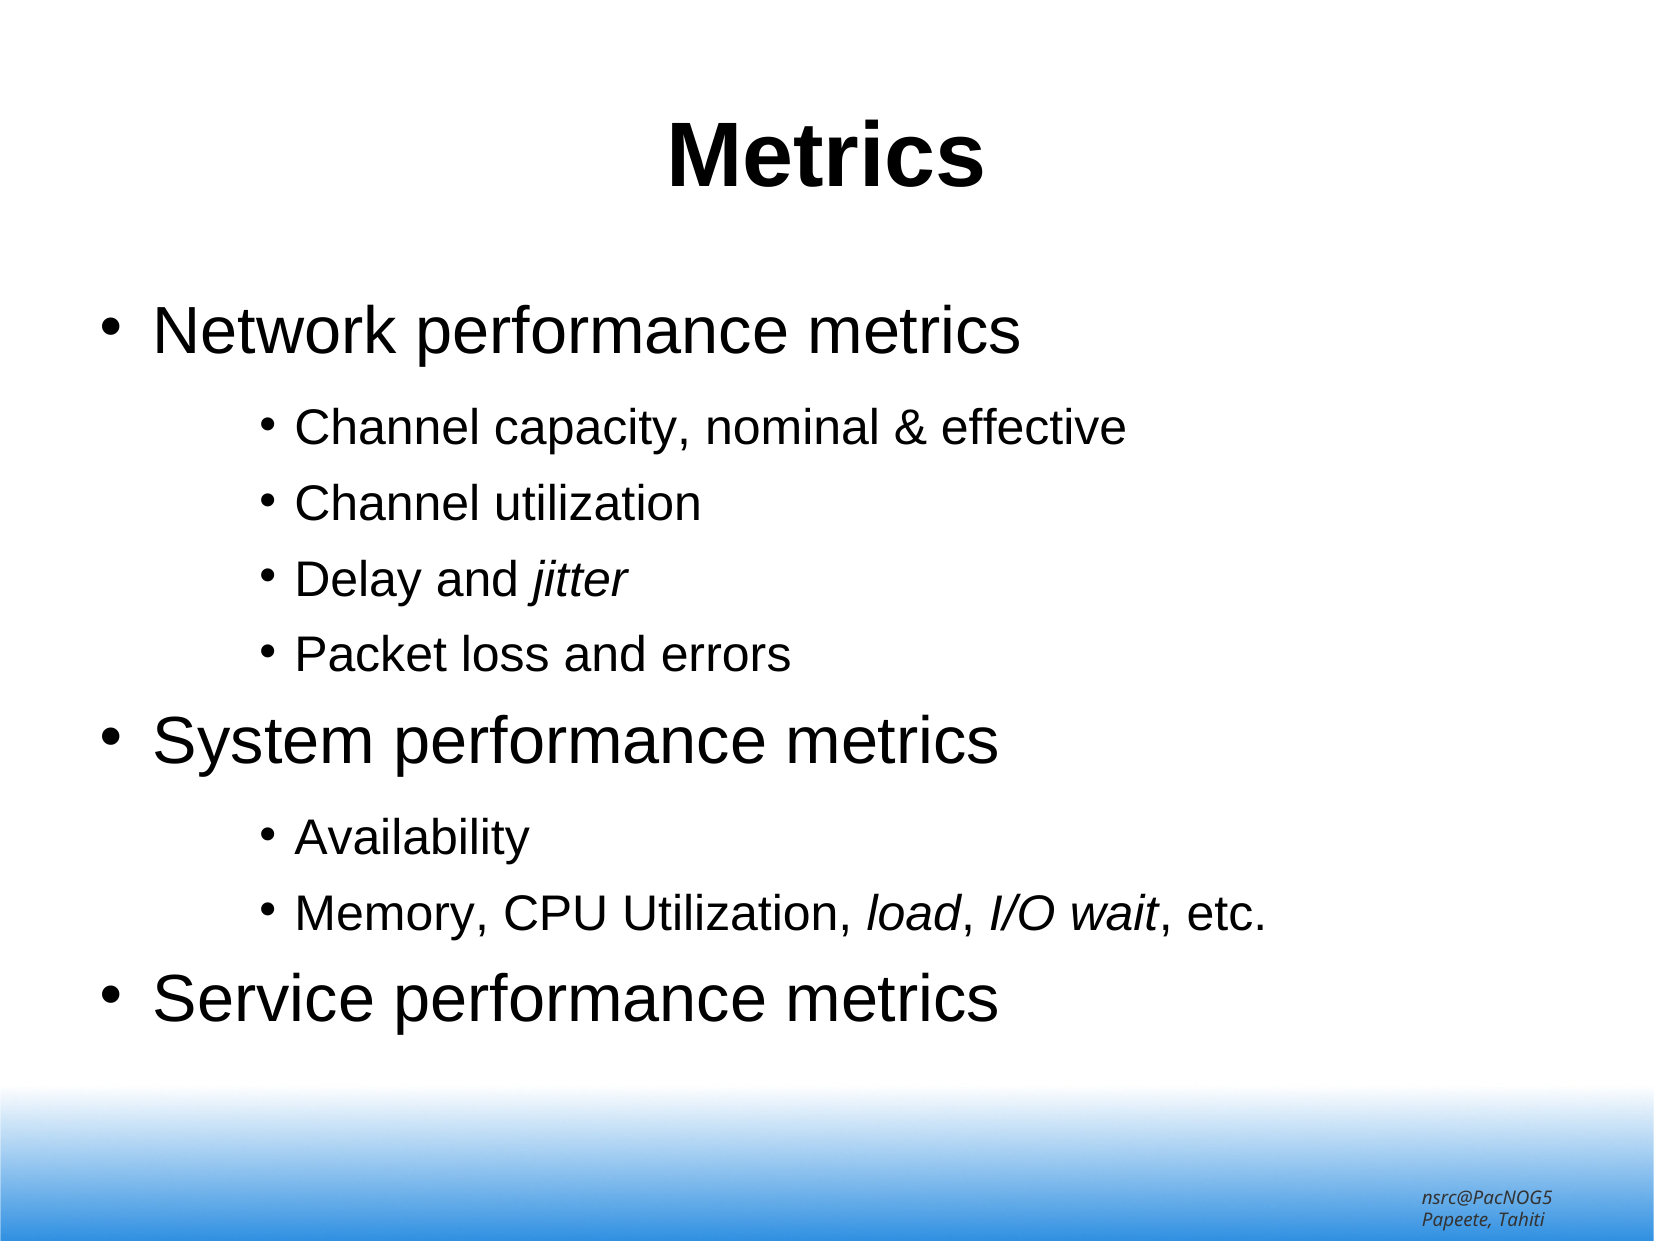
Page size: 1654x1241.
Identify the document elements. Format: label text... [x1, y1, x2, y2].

title Metrics [82, 49, 1571, 257]
list Network performance metrics Channel capacity, nominal & effective Channel utilization Delay and jitter Packet loss and errors System performance metrics Availability Memory, CPU Utilization, load, I/O wait, etc. Service performance metrics [82, 290, 1571, 1109]
picture [0, 1083, 1654, 1241]
